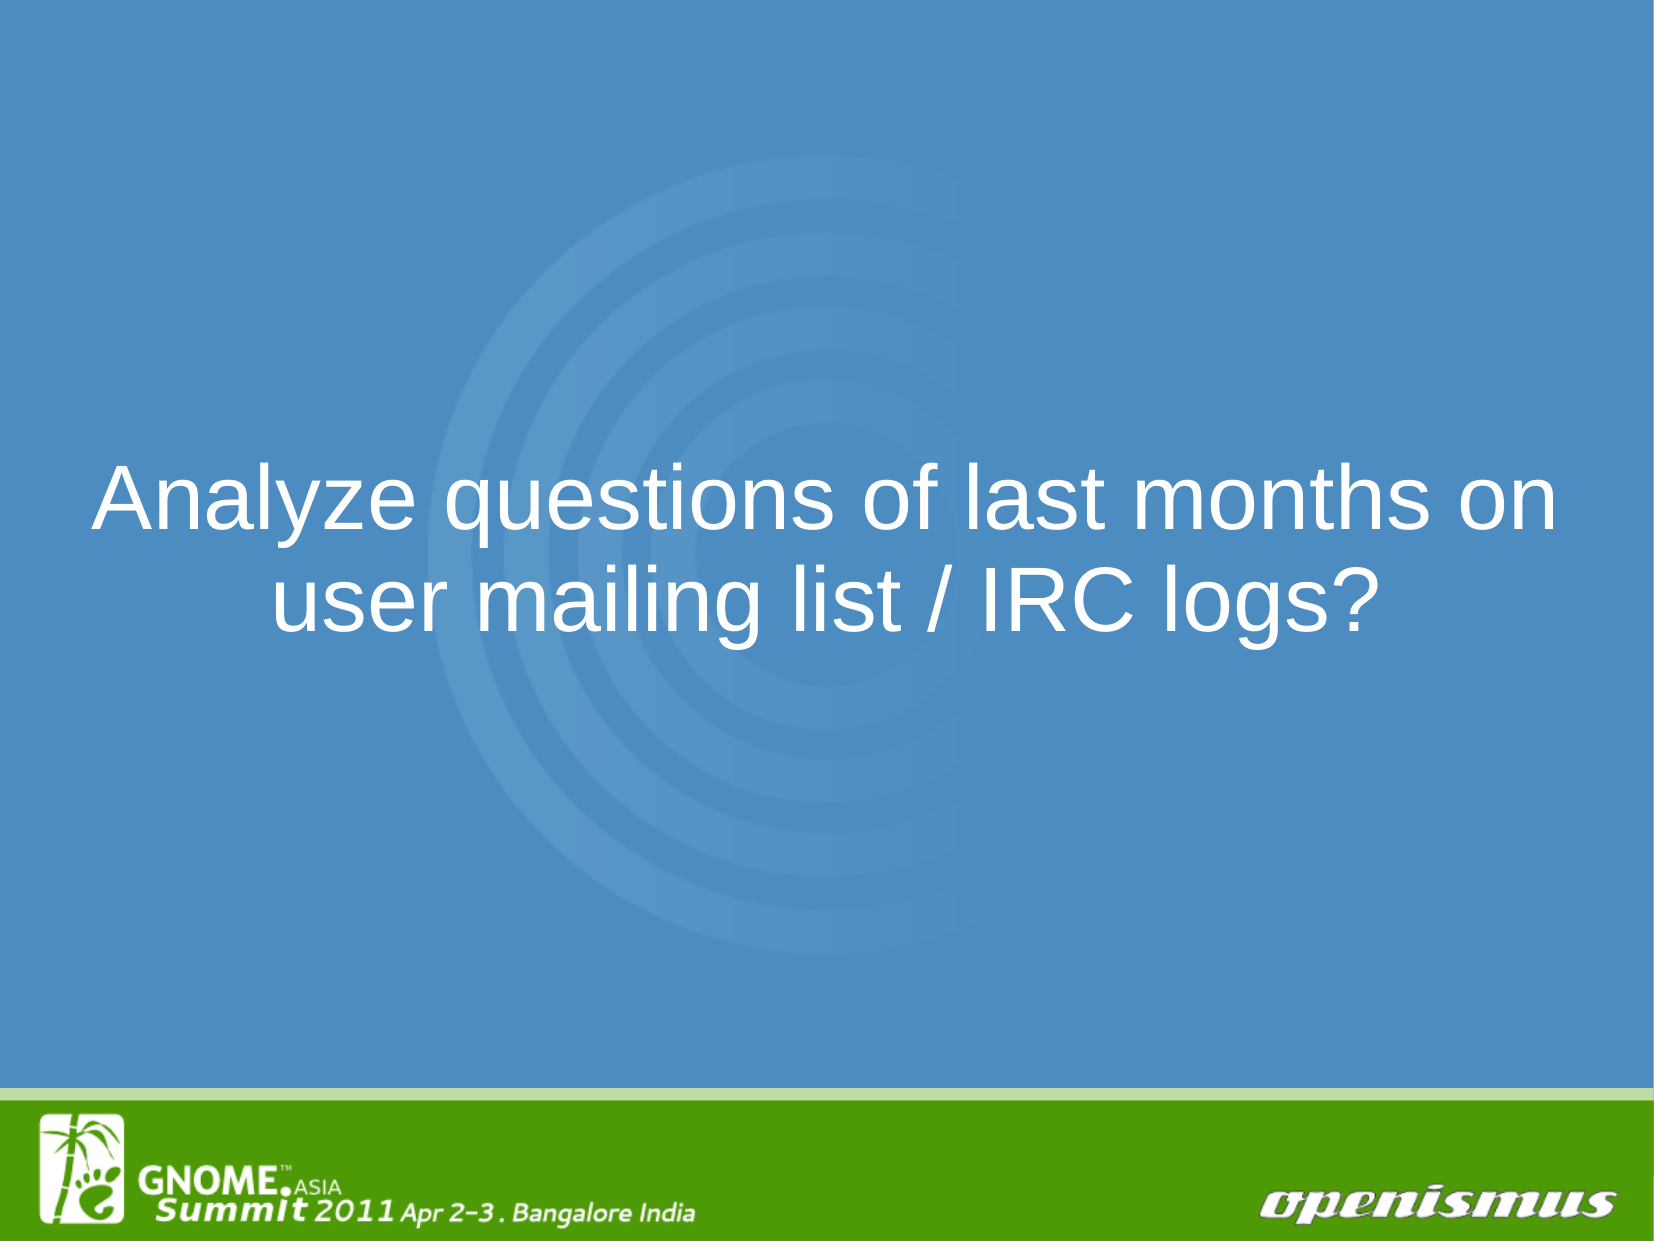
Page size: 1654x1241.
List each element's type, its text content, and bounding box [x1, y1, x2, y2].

picture [0, 0, 1654, 1241]
title Analyze questions of last months on user mailing list / IRC logs? [82, 445, 1571, 653]
